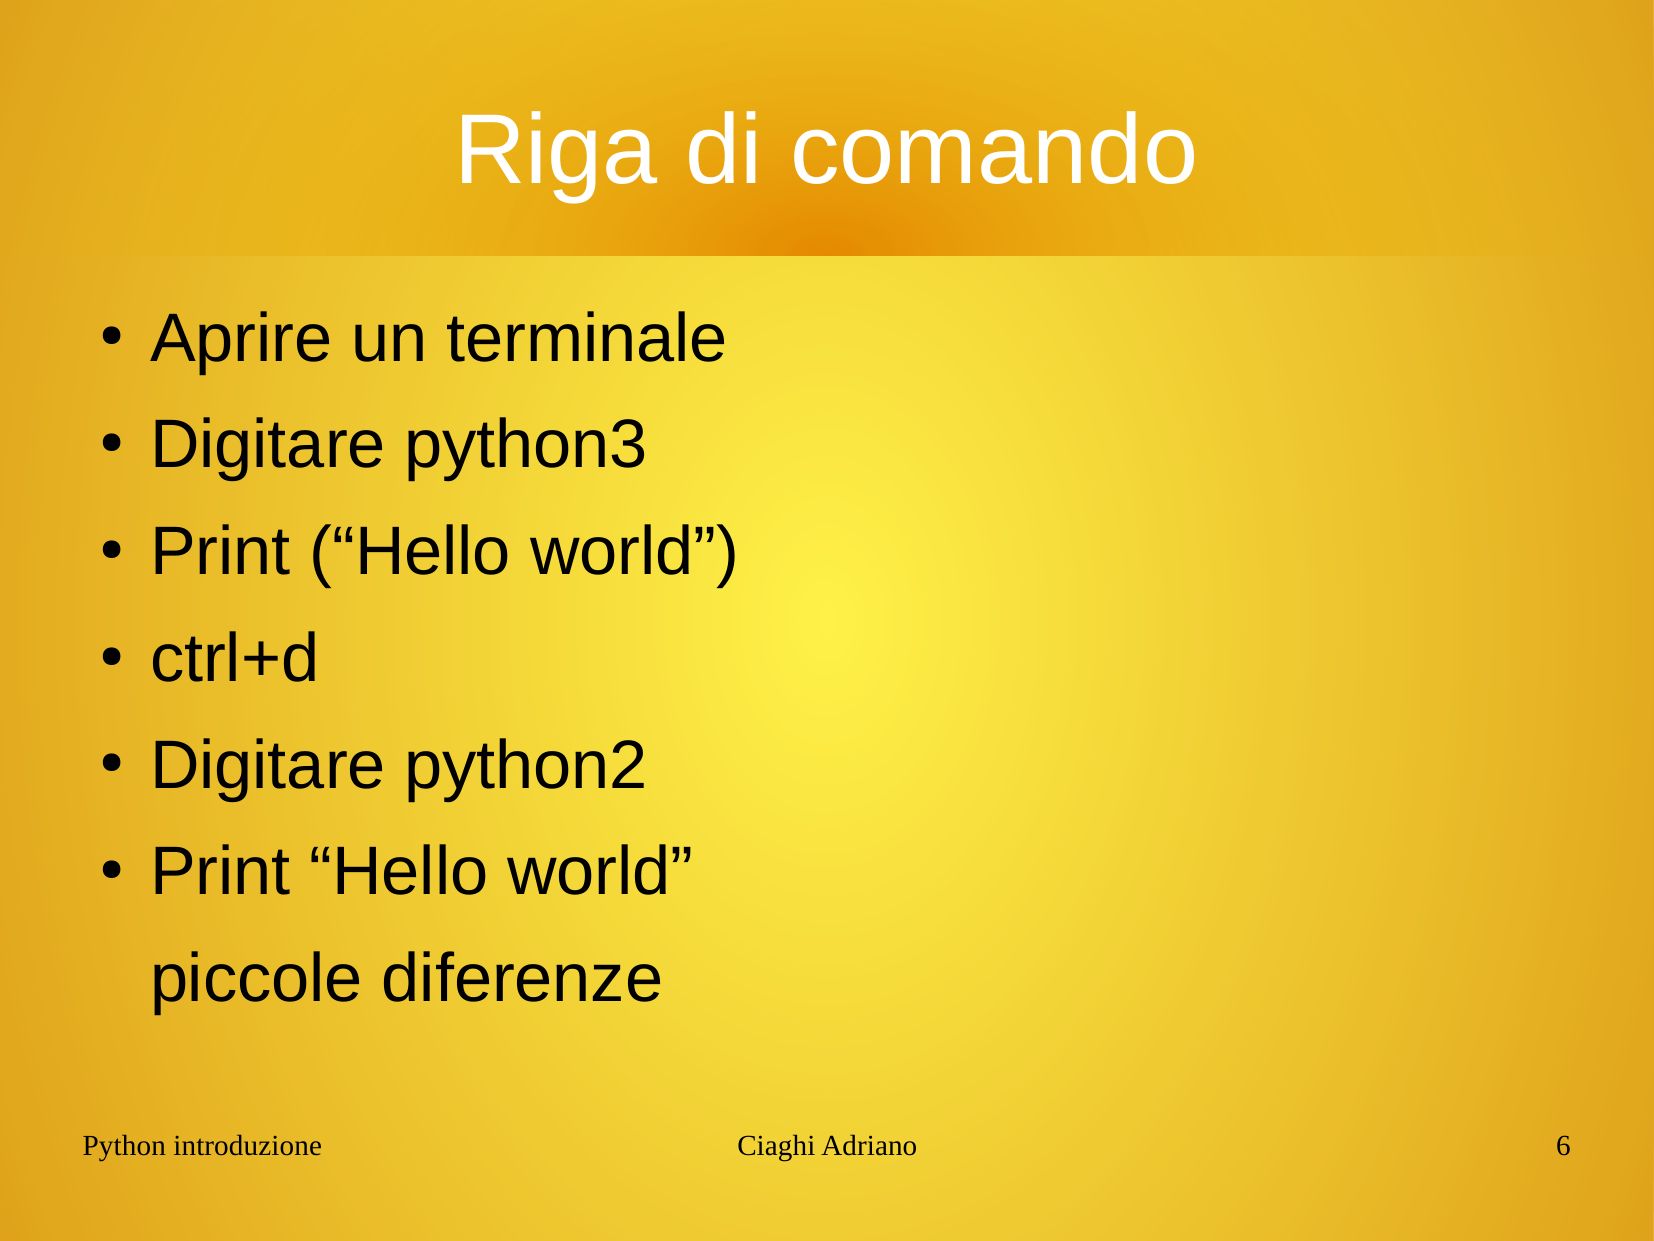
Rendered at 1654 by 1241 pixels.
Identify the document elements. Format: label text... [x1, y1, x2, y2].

title Riga di comando [82, 47, 1571, 252]
list Aprire un terminale Digitare python3 Print (“Hello world”) ctrl+d Digitare python2 Print “Hello world” piccole diferenze [82, 299, 1571, 1019]
